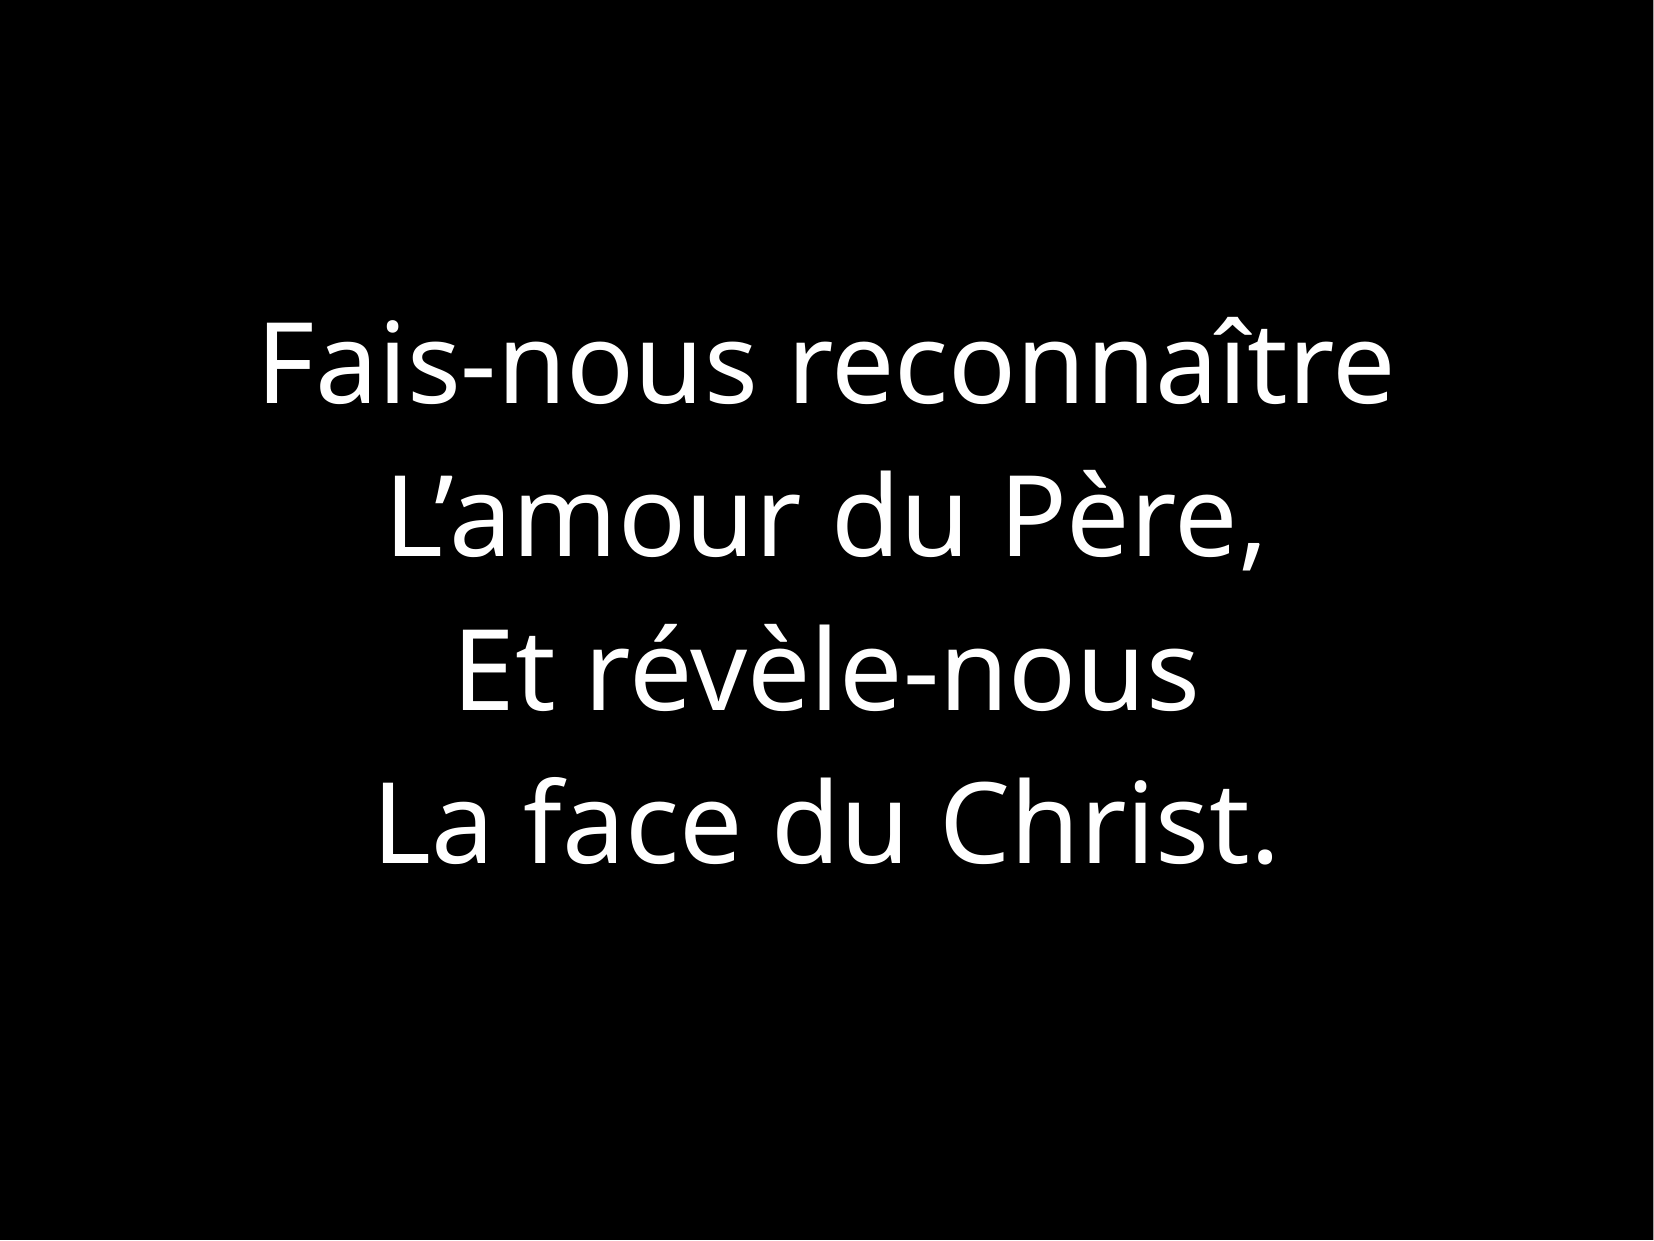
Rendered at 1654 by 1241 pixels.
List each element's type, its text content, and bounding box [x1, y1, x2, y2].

subtitle Fais-nous reconnaître L’amour du Père, Et révèle-nous La face du Christ. [82, 70, 1571, 1109]
